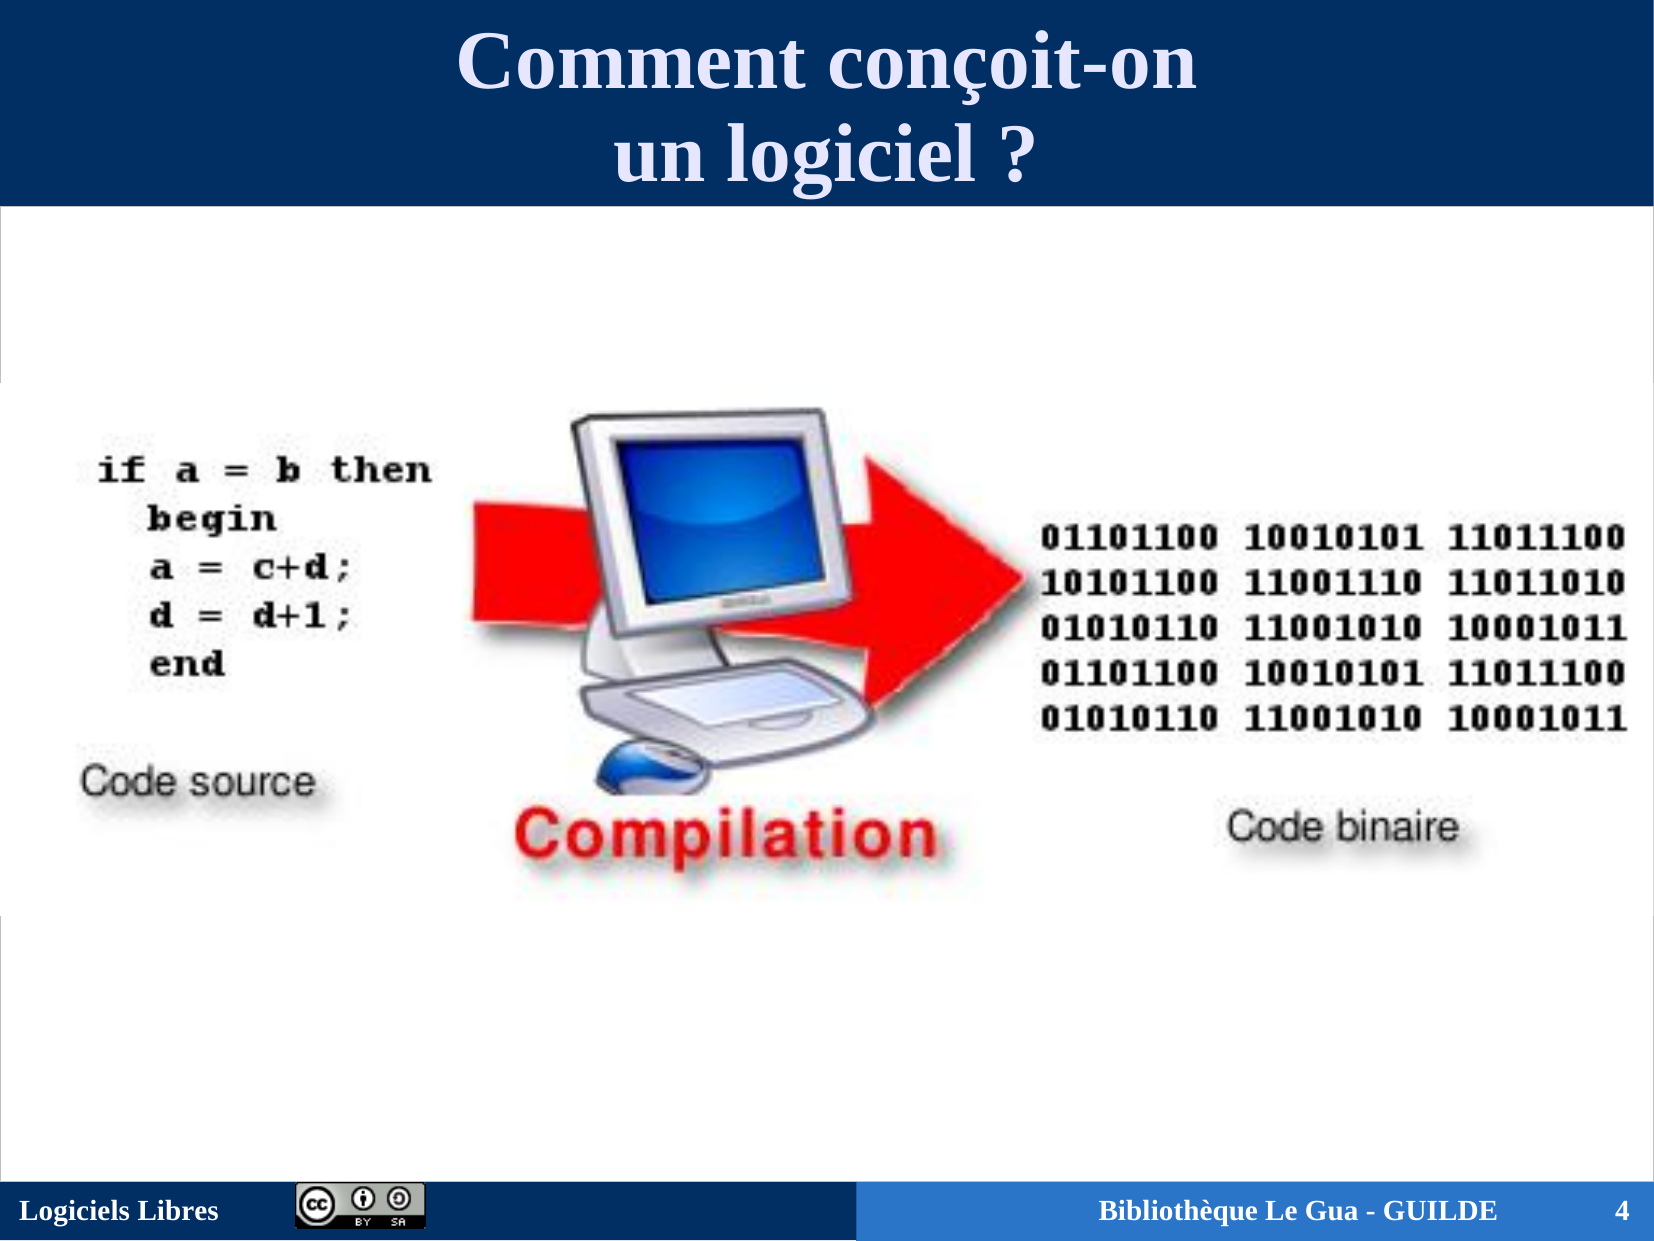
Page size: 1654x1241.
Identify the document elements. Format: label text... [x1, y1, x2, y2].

picture [0, 383, 1654, 916]
picture [295, 1182, 426, 1229]
title Comment conçoit-on un logiciel ? [82, 0, 1571, 214]
